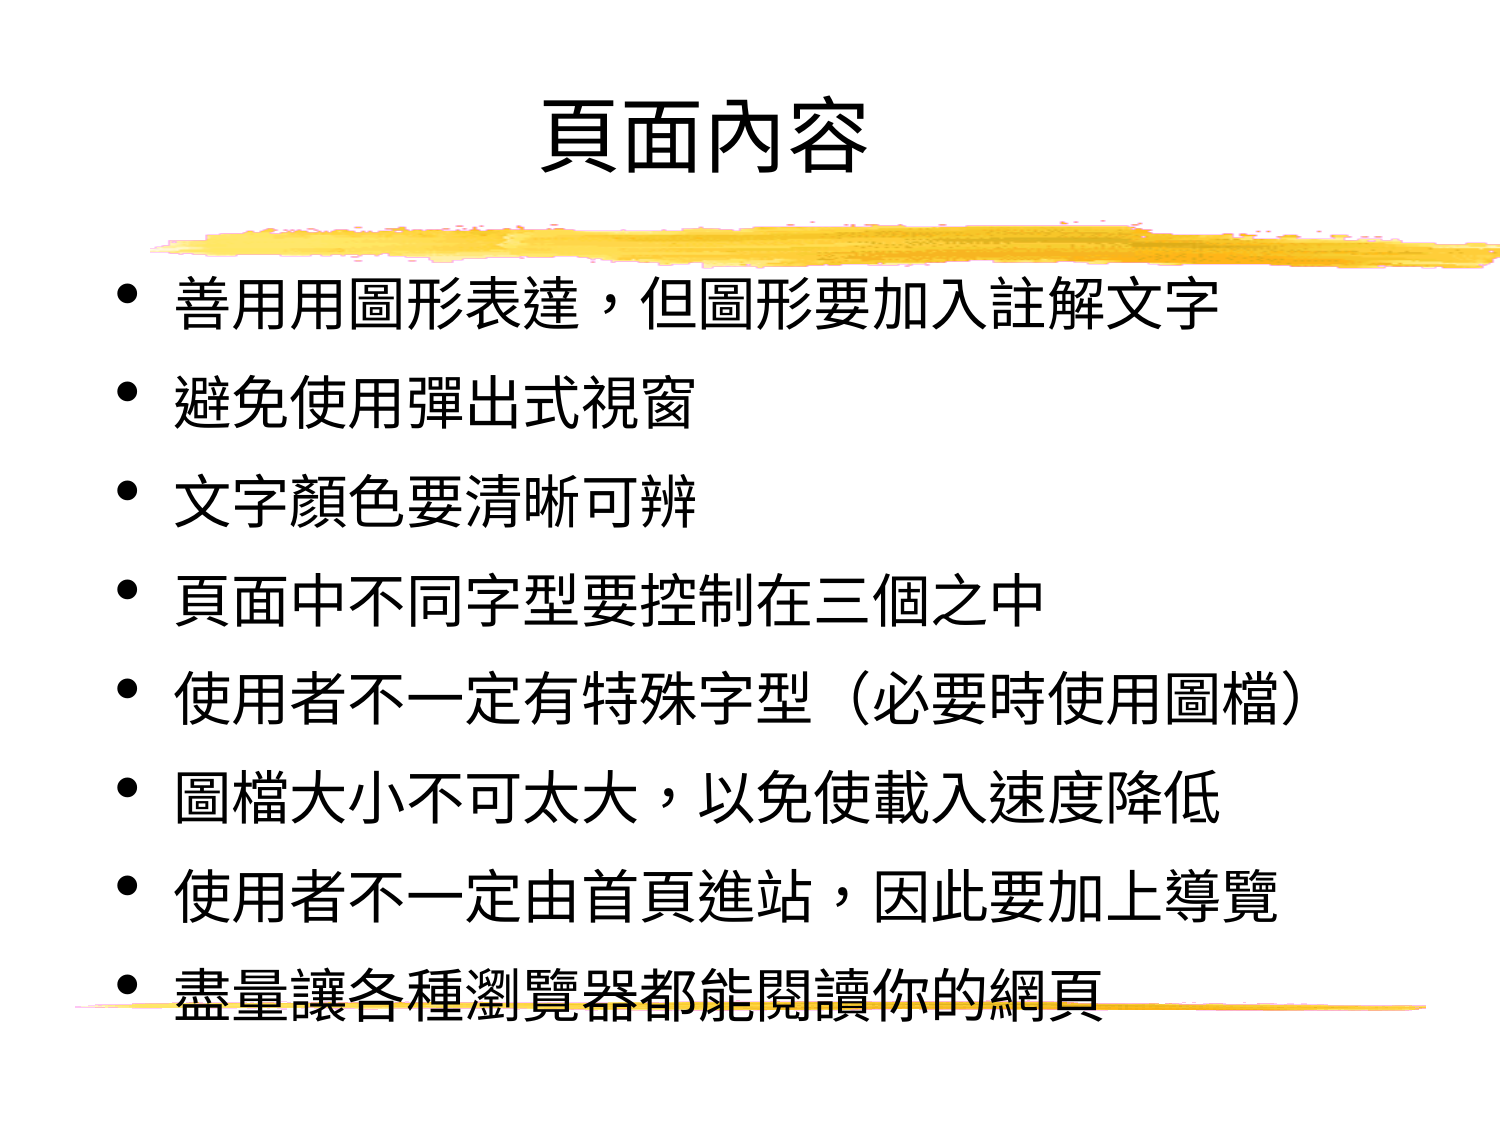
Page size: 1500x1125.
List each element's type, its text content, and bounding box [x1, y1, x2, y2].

list 善用用圖形表達，但圖形要加入註解文字 避免使用彈出式視窗 文字顏色要清晰可辨 頁面中不同字型要控制在三個之中 使用者不一定有特殊字型（必要時使用圖檔） 圖檔大小不可太大，以免使載入速度降低 使用者不一定由首頁進站，因此要加上導覽 盡量讓各種瀏覽器都能閱讀你的網頁 [117, 258, 1393, 1053]
picture [75, 999, 117, 1013]
picture [150, 215, 1500, 279]
picture [1393, 999, 1426, 1013]
title 頁面內容 [66, 30, 1342, 231]
